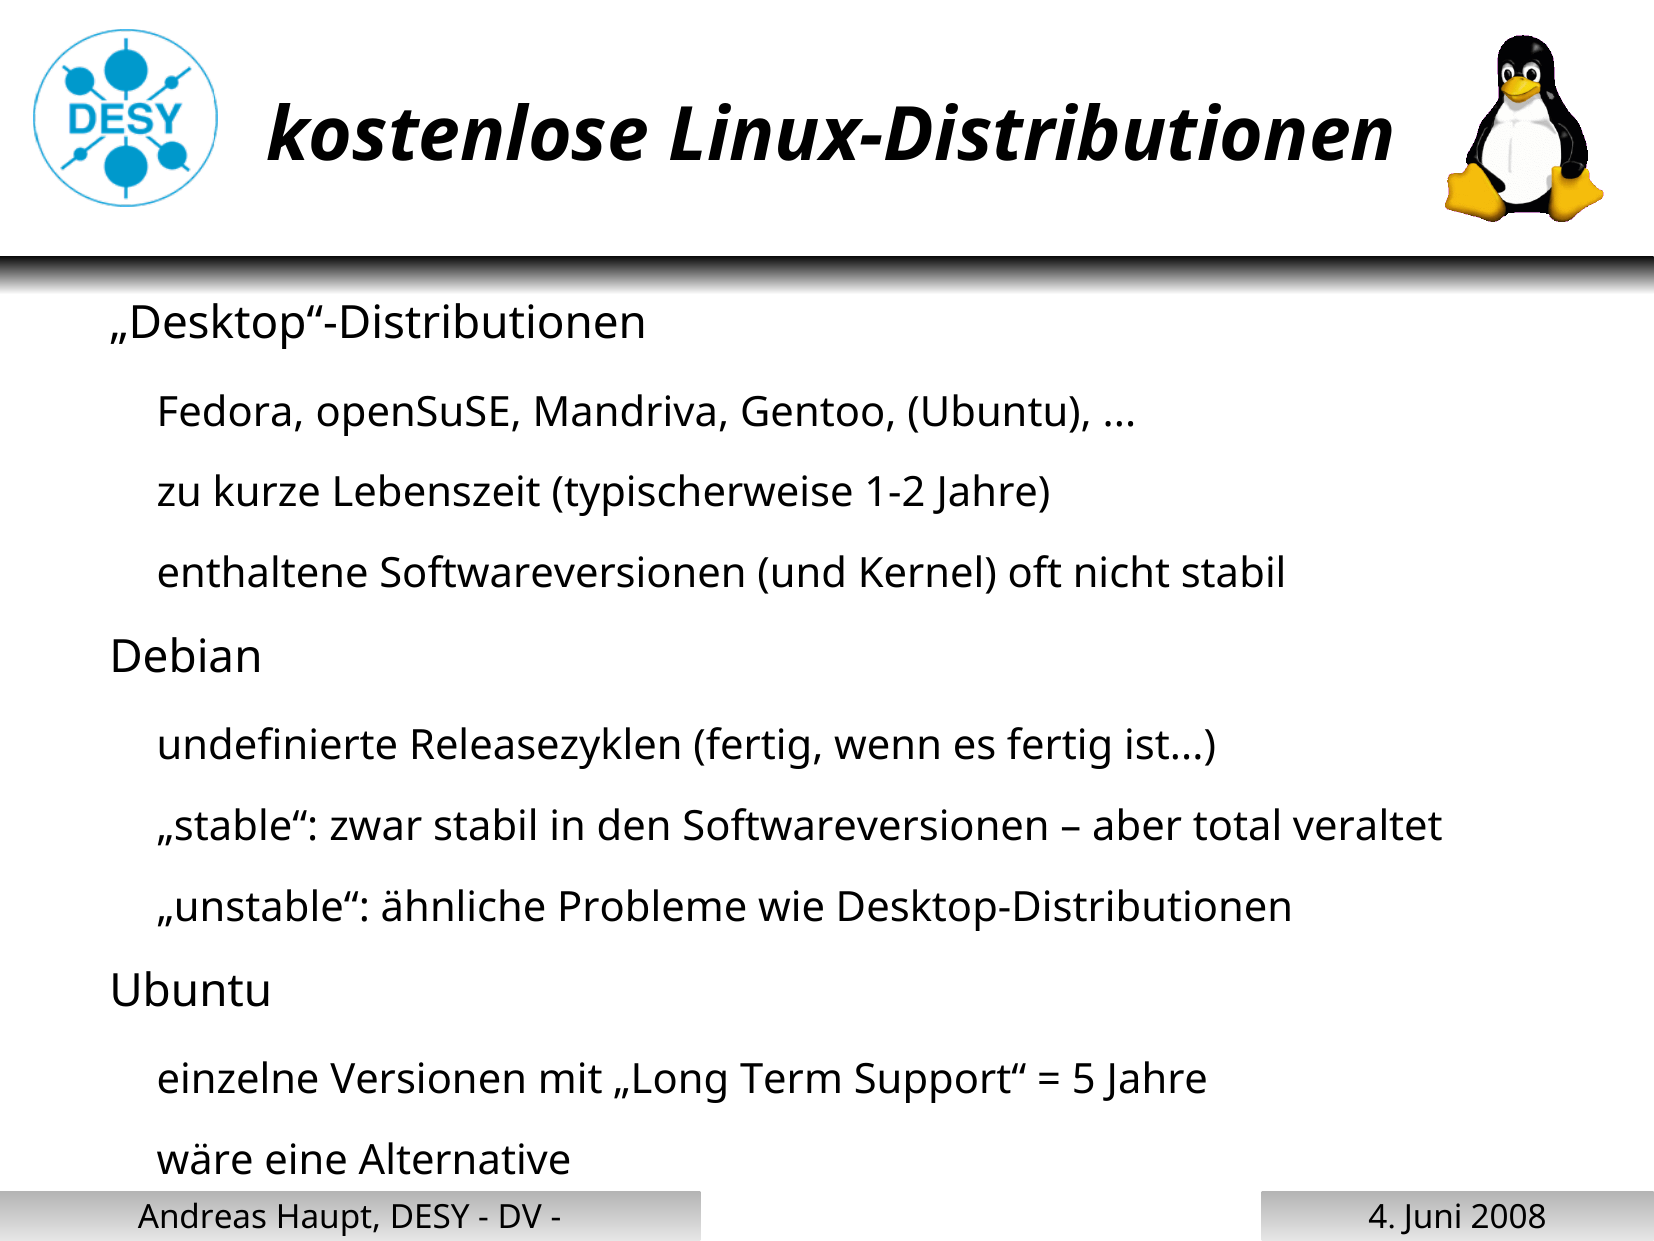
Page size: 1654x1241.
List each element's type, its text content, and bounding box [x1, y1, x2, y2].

title kostenlose Linux-Distributionen [250, 12, 1413, 251]
picture [1429, 12, 1637, 238]
list „Desktop“-Distributionen Fedora, openSuSE, Mandriva, Gentoo, (Ubuntu), ... zu kurze Lebenszeit (typischerweise 1-2 Jahre) enthaltene Softwareversionen (und Kernel) oft nicht stabil Debian undefinierte Releasezyklen (fertig, wenn es fertig ist...) „stable“: zwar stabil in den Softwareversionen – aber total veraltet „unstable“: ähnliche Probleme wie Desktop-Distributionen Ubuntu einzelne Versionen mit „Long Term Support“ = 5 Jahre wäre eine Alternative [97, 289, 1654, 1214]
picture [33, 29, 218, 207]
